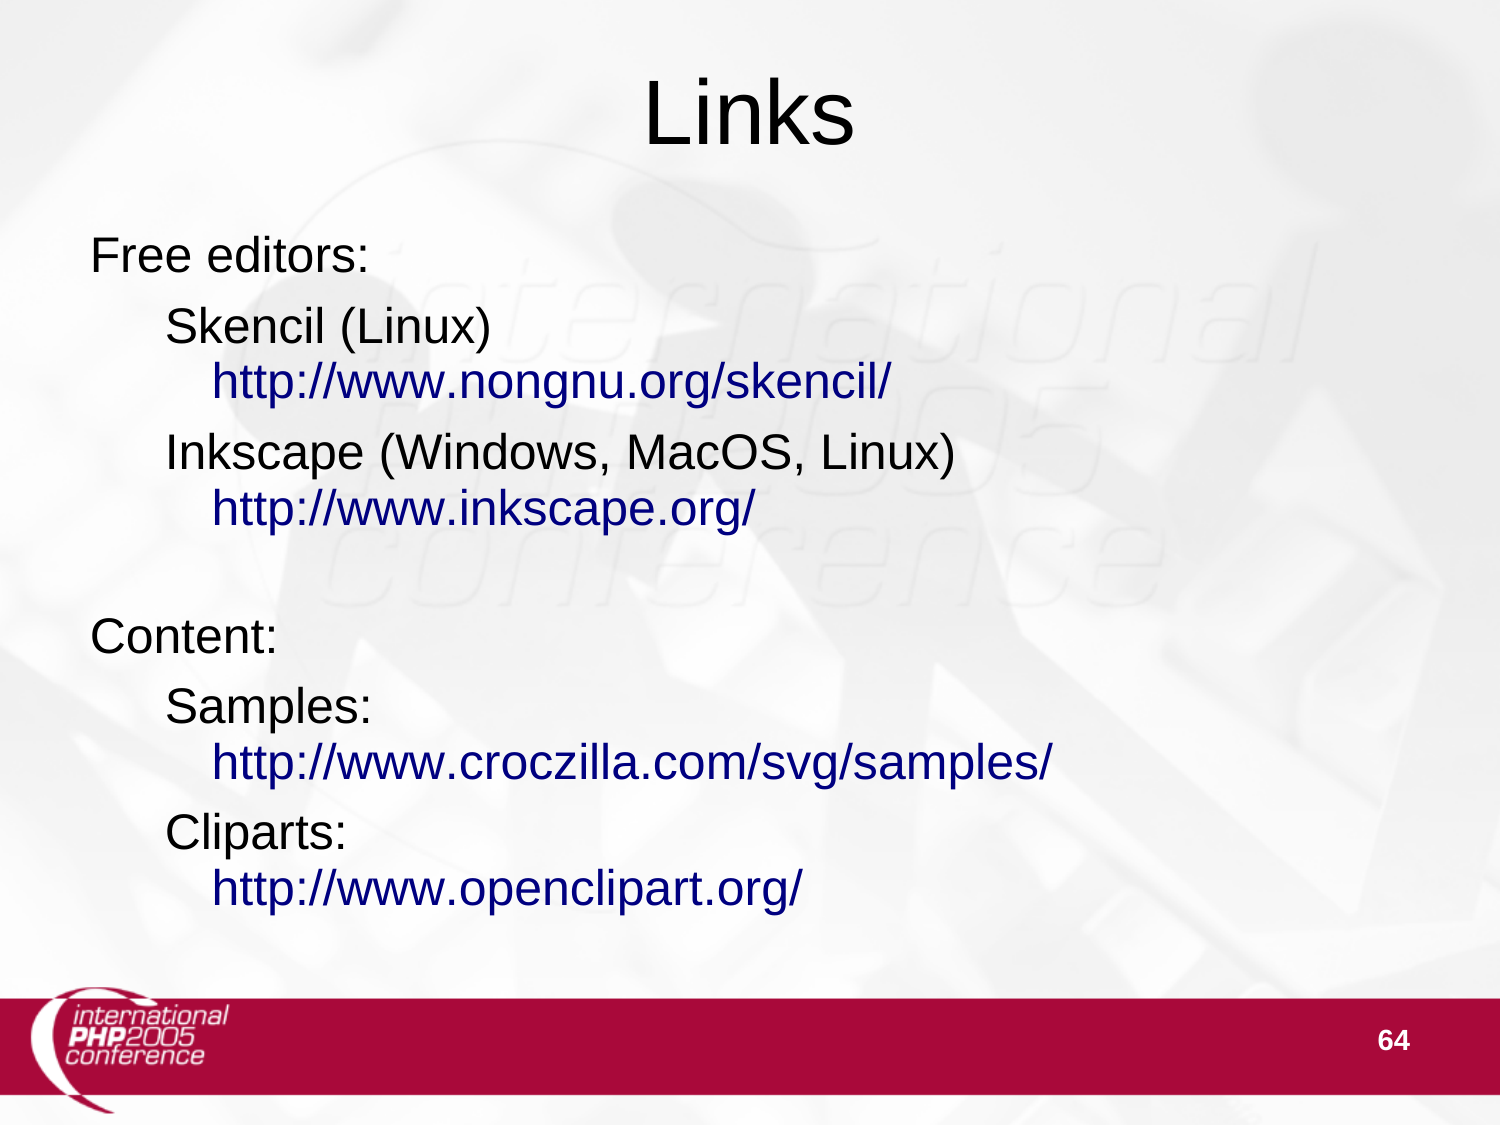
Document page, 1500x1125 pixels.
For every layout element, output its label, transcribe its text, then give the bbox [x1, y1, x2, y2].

title Links [75, 18, 1426, 207]
list Free editors: Skencil (Linux) http://www.nongnu.org/skencil/ Inkscape (Windows, MacOS, Linux) http://www.inkscape.org/ Content: Samples: http://www.croczilla.com/svg/samples/ Cliparts: http://www.openclipart.org/ [75, 220, 1426, 977]
picture [0, 0, 1500, 1125]
